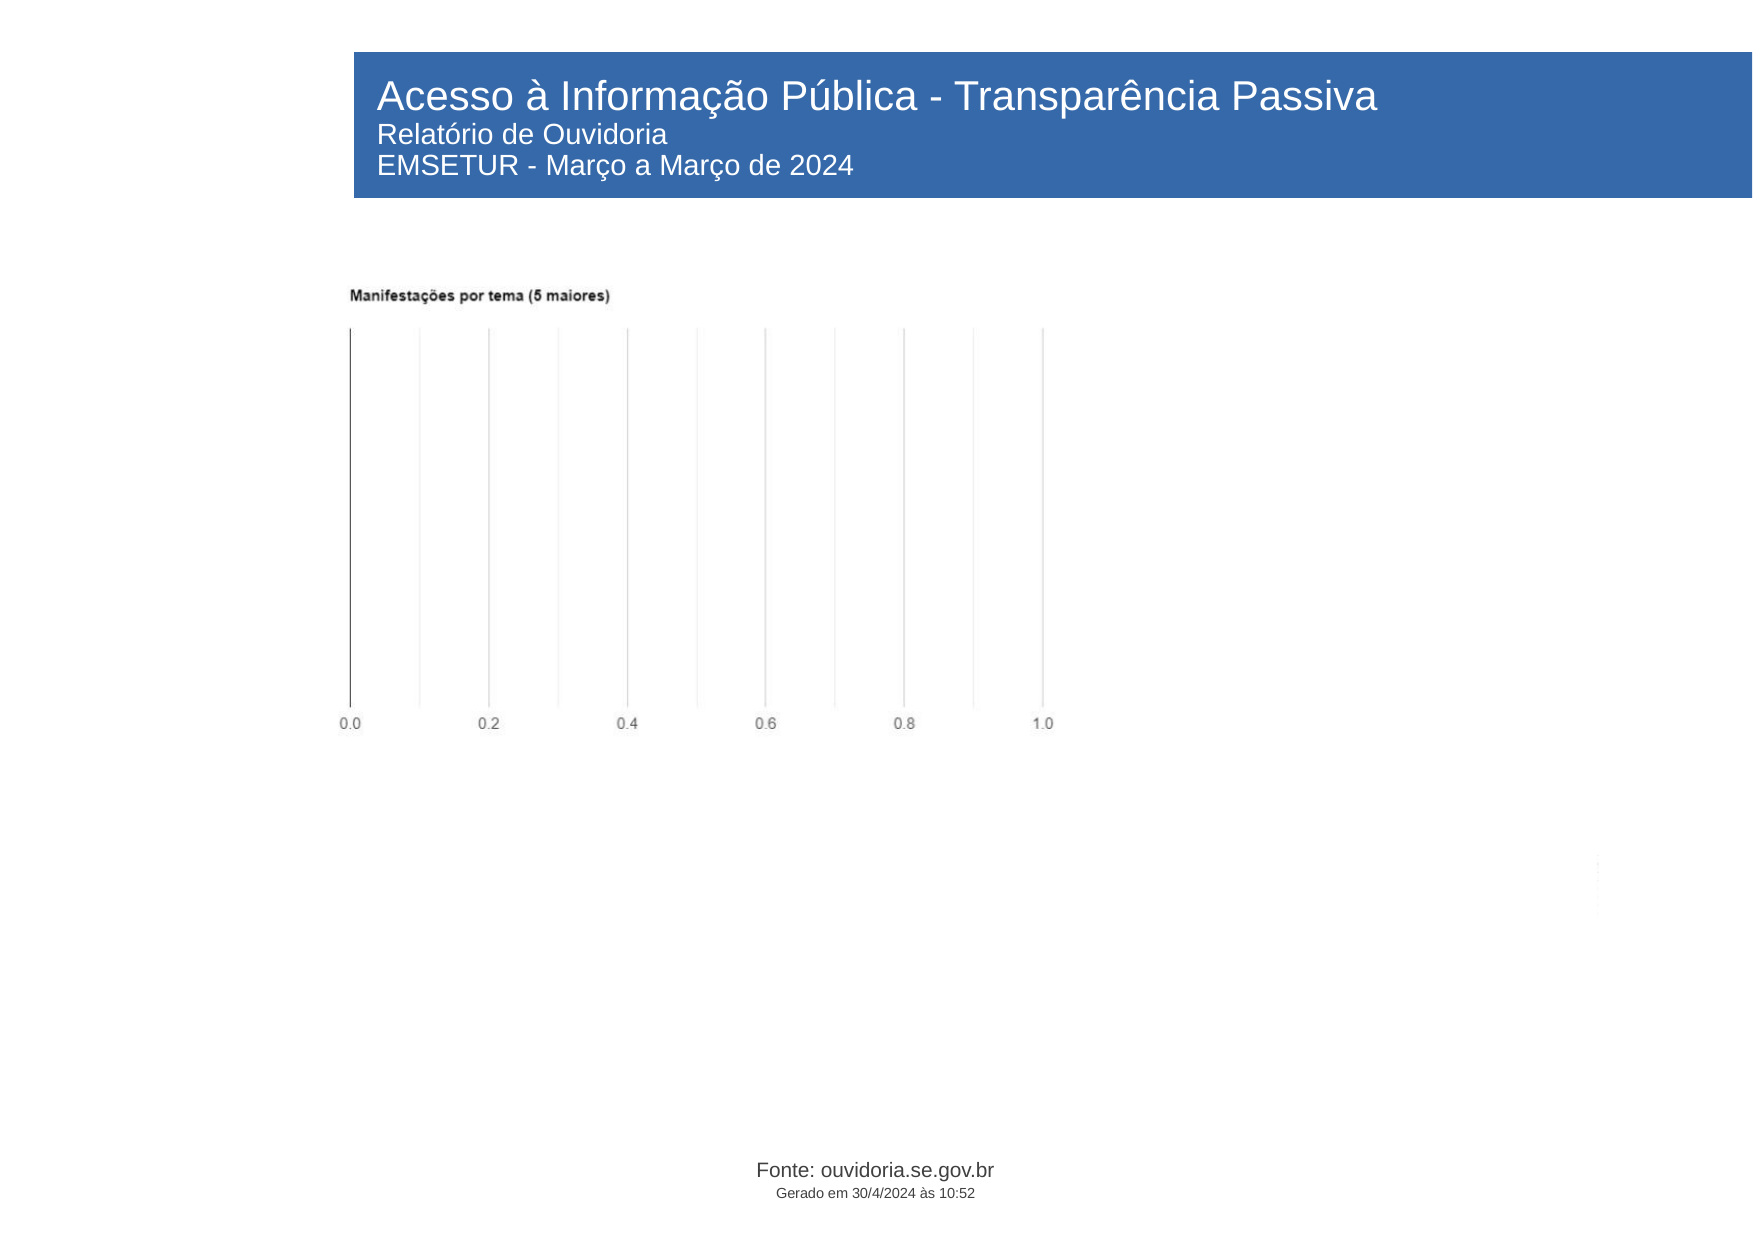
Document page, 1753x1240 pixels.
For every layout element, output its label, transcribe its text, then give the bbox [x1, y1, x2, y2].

text_box Fonte: ouvidoria.se.gov.br Gerado em 30/4/2024 às 10:52 [756, 1158, 1023, 1208]
text_box [155, 211, 1599, 1028]
text_box [354, 52, 1752, 198]
text_box Acesso à Informação Pública - Transparência Passiva Relatório de Ouvidoria EMSETUR - Março a Março de 2024 [376, 72, 1403, 186]
